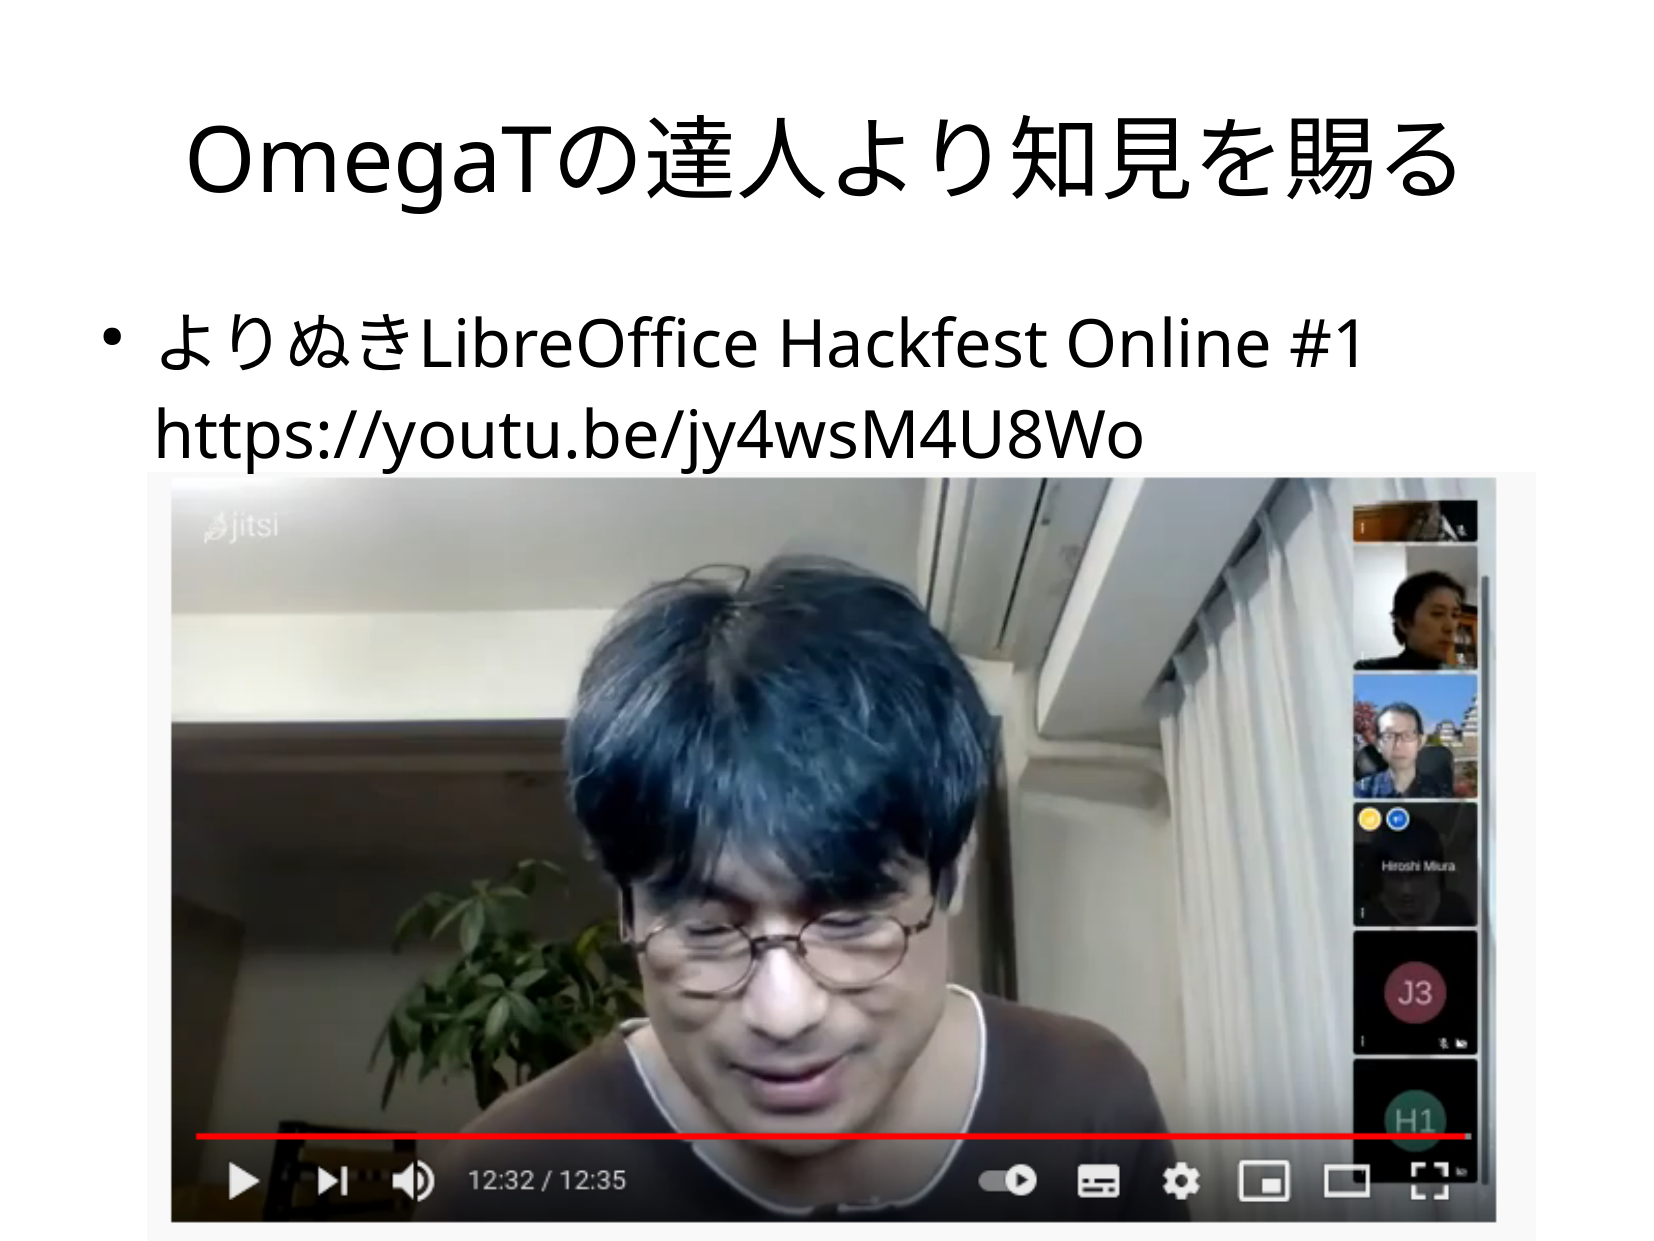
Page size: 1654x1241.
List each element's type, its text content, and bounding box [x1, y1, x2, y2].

picture [147, 1010, 1536, 1241]
list よりぬきLibreOffice Hackfest Online #1 https://youtu.be/jy4wsM4U8Wo [82, 290, 1571, 1010]
title OmegaTの達人より知見を賜る [82, 49, 1571, 257]
